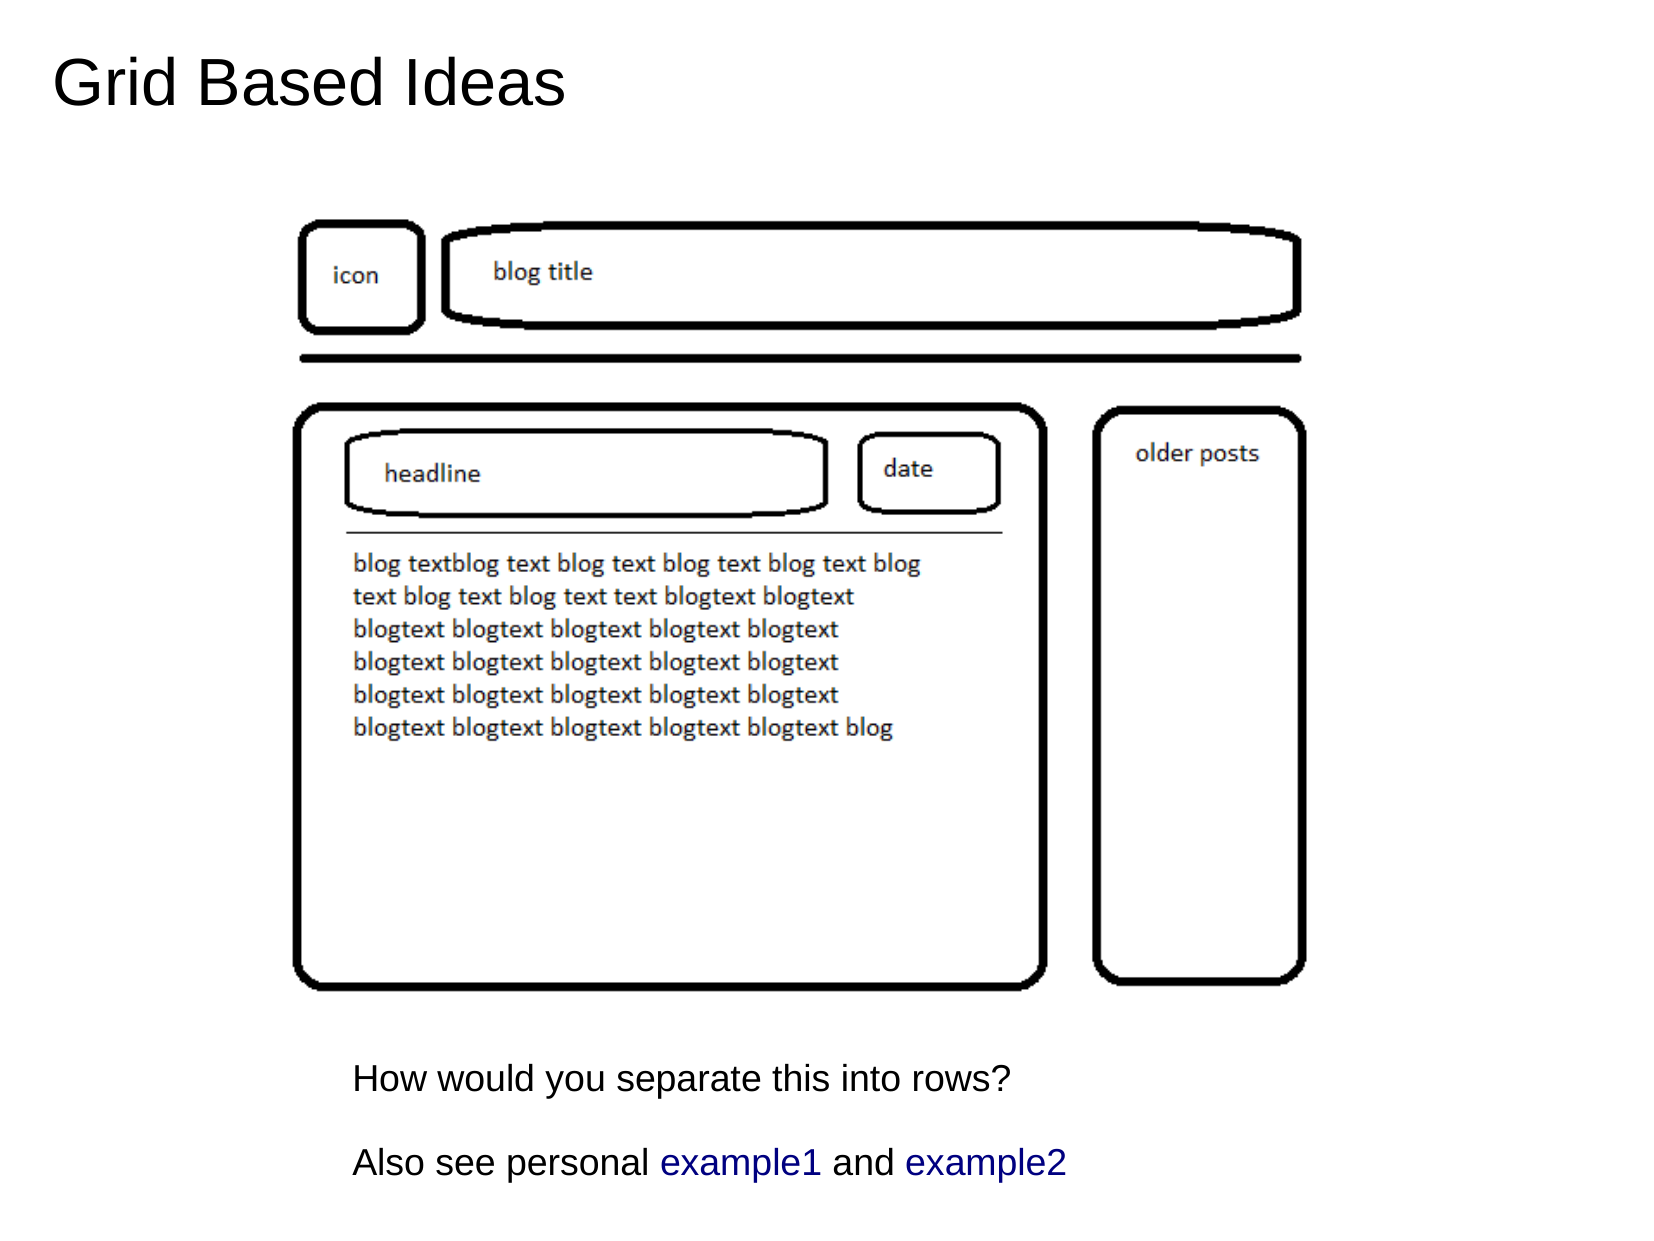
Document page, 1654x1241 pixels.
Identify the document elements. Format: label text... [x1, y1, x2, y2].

text_box How would you separate this into rows? Also see personal example1 and example2 [337, 1050, 1501, 1191]
picture [262, 187, 1388, 1046]
text_box Grid Based Ideas [37, 37, 1201, 128]
